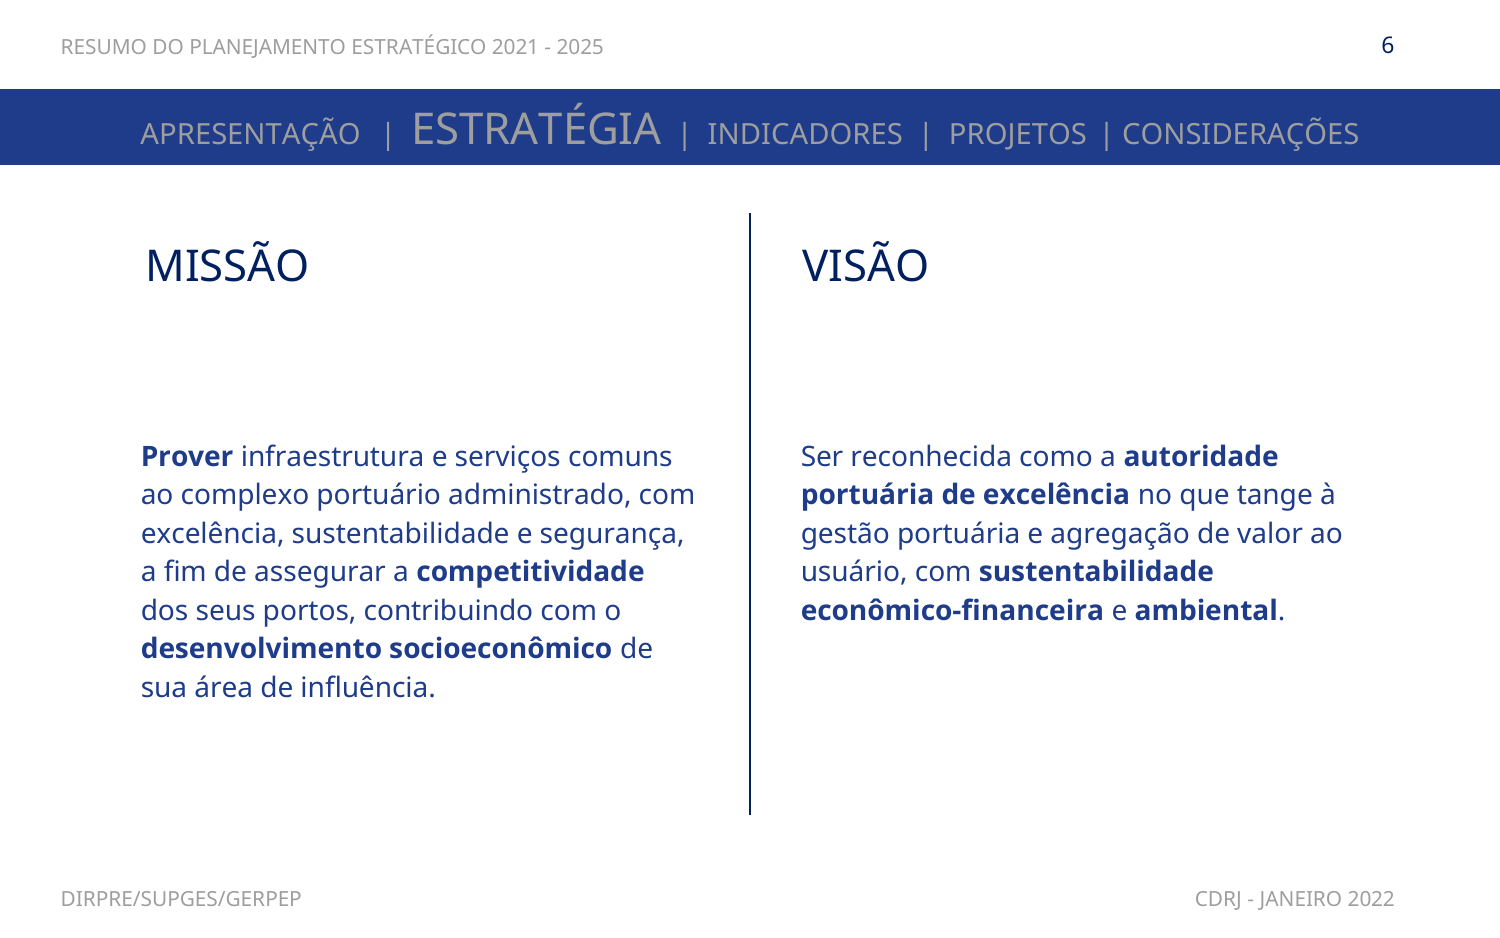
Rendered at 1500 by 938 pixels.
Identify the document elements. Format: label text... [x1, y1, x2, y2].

text_box MISSÃO [130, 222, 579, 307]
text_box RESUMO DO PLANEJAMENTO ESTRATÉGICO 2021 - 2025 [45, 18, 881, 75]
list Ser reconhecida como a autoridade portuária de excelência no que tange à gestão portuária e agregação de valor ao usuário, com sustentabilidade econômico-financeira e ambiental. [785, 359, 1375, 822]
text_box DIRPRE/SUPGES/GERPEP [45, 870, 320, 926]
list Prover infraestrutura e serviços comuns ao complexo portuário administrado, com excelência, sustentabilidade e segurança, a fim de assegurar a competitividade dos seus portos, contribuindo com o desenvolvimento socioeconômico de sua área de influência. [125, 359, 715, 822]
text_box VISÃO [787, 222, 1236, 307]
text_box CDRJ - JANEIRO 2022 [1179, 870, 1455, 926]
text_box APRESENTAÇÃO | ESTRATÉGIA | INDICADORES | PROJETOS | CONSIDERAÇÕES [0, 85, 1500, 169]
text_box ‹#› [1366, 10, 1457, 83]
